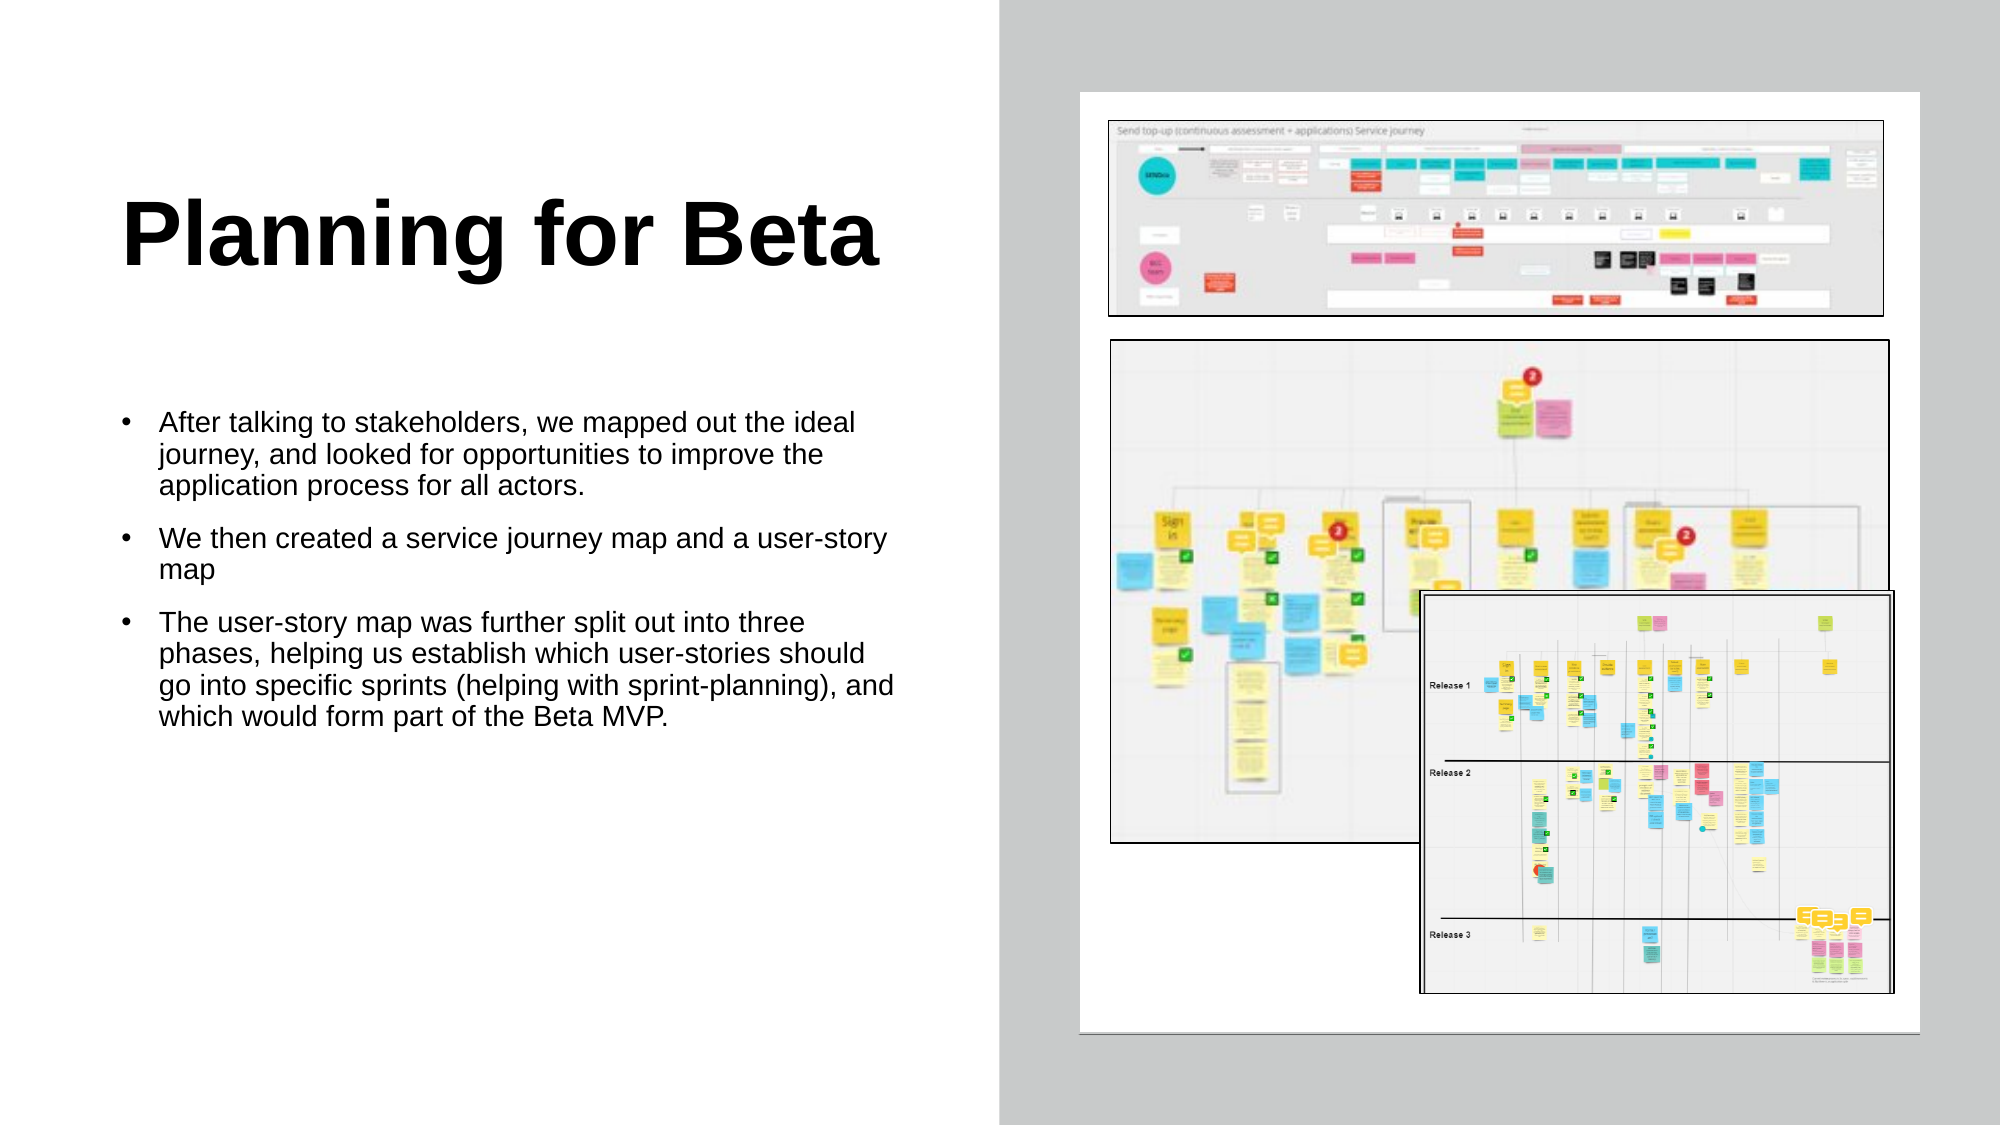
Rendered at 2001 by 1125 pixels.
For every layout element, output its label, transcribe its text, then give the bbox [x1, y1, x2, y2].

picture [1109, 121, 1883, 316]
list After talking to stakeholders, we mapped out the ideal journey, and looked for opportunities to improve the application process for all actors. We then created a service journey map and a user-story map The user-story map was further split out into three phases, helping us establish which user-stories should go into specific sprints (helping with sprint-planning), and which would form part of the Beta MVP. [106, 399, 918, 1021]
text_box [999, 0, 2000, 1125]
title Planning for Beta [106, 103, 918, 370]
picture [1111, 340, 1889, 843]
picture [1420, 591, 1894, 993]
